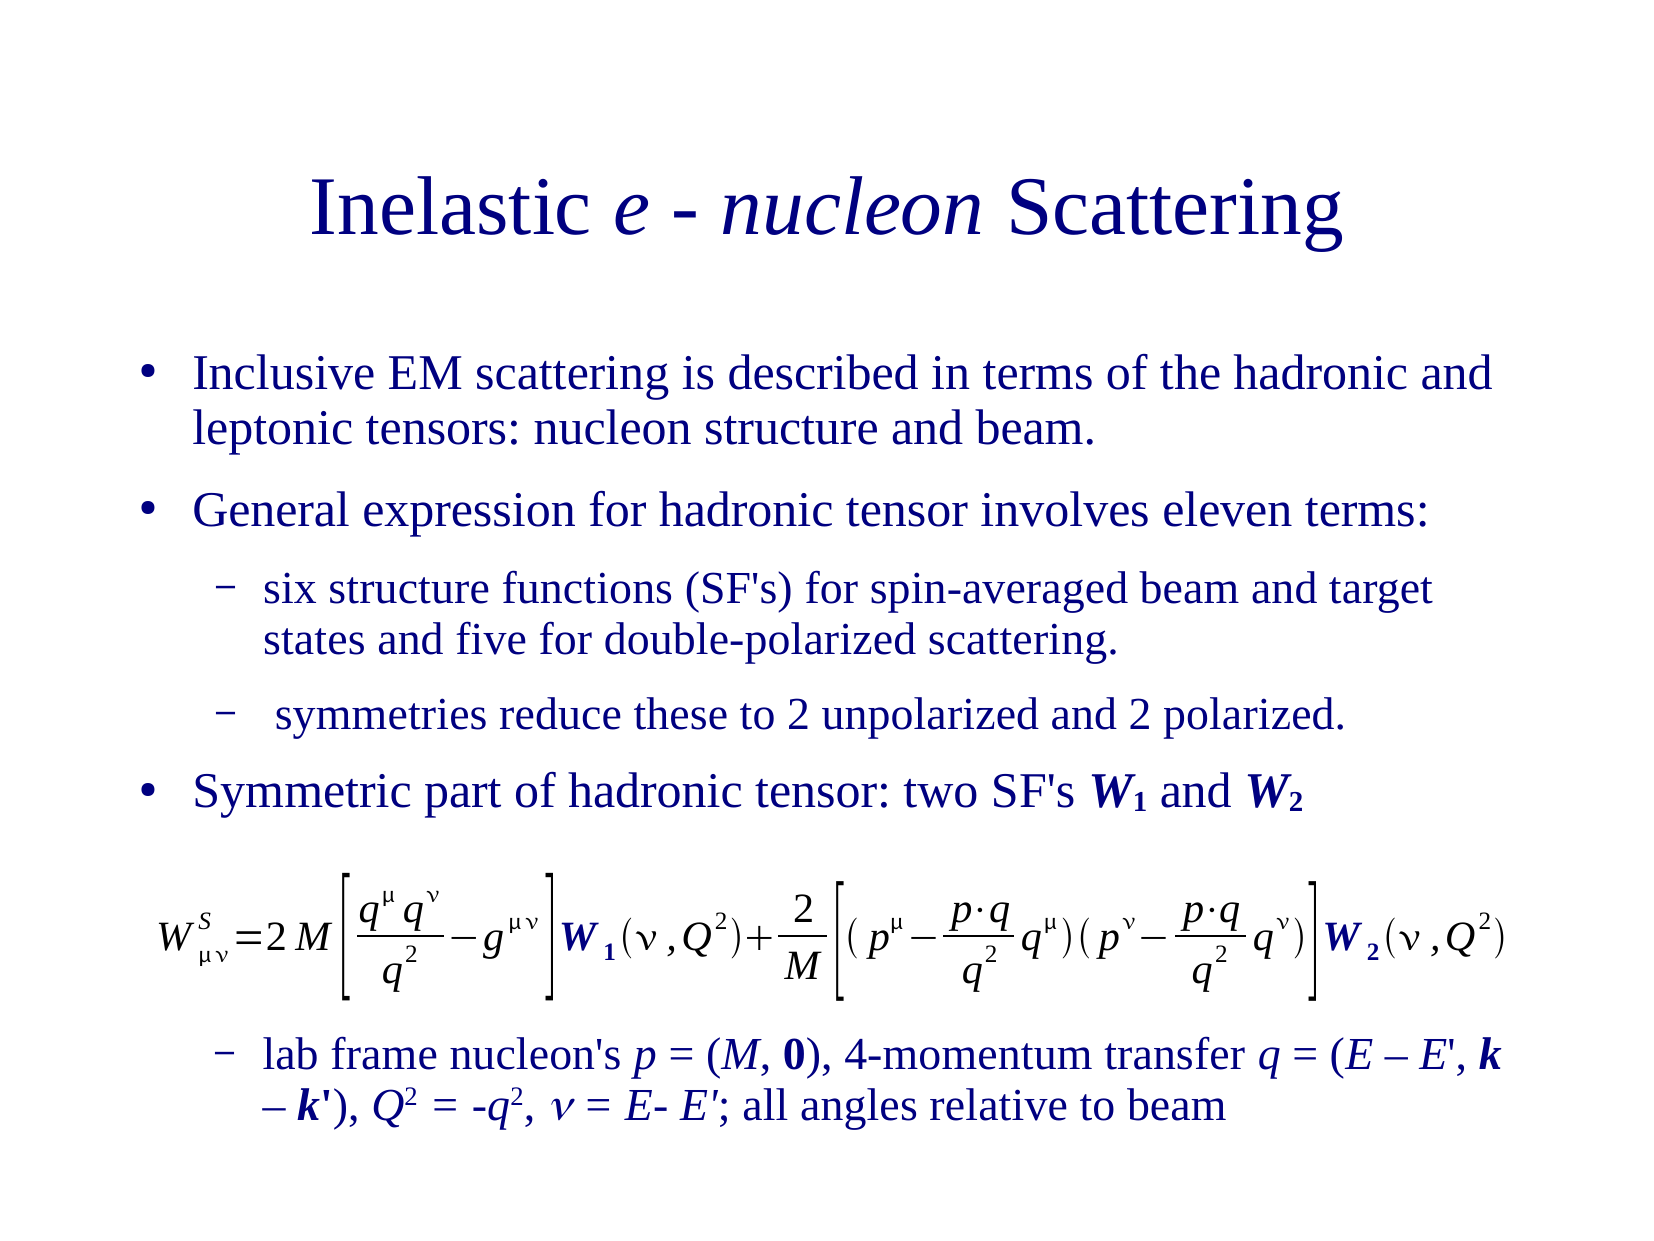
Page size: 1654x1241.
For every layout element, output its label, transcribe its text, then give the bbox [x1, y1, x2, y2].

list lab frame nucleon's p = (M, 0), 4-momentum transfer q = (E – E', k – k'), Q2 = -q2,  = E- E'; all angles relative to beam [120, 1028, 1533, 1172]
list Inclusive EM scattering is described in terms of the hadronic and leptonic tensors: nucleon structure and beam. General expression for hadronic tensor involves eleven terms: six structure functions (SF's) for spin-averaged beam and target states and five for double-polarized scattering. symmetries reduce these to 2 unpolarized and 2 polarized. Symmetric part of hadronic tensor: two SF's W1 and W2 [121, 344, 1534, 868]
chart [145, 870, 1516, 1003]
title Inelastic e - nucleon Scattering [121, 102, 1534, 311]
